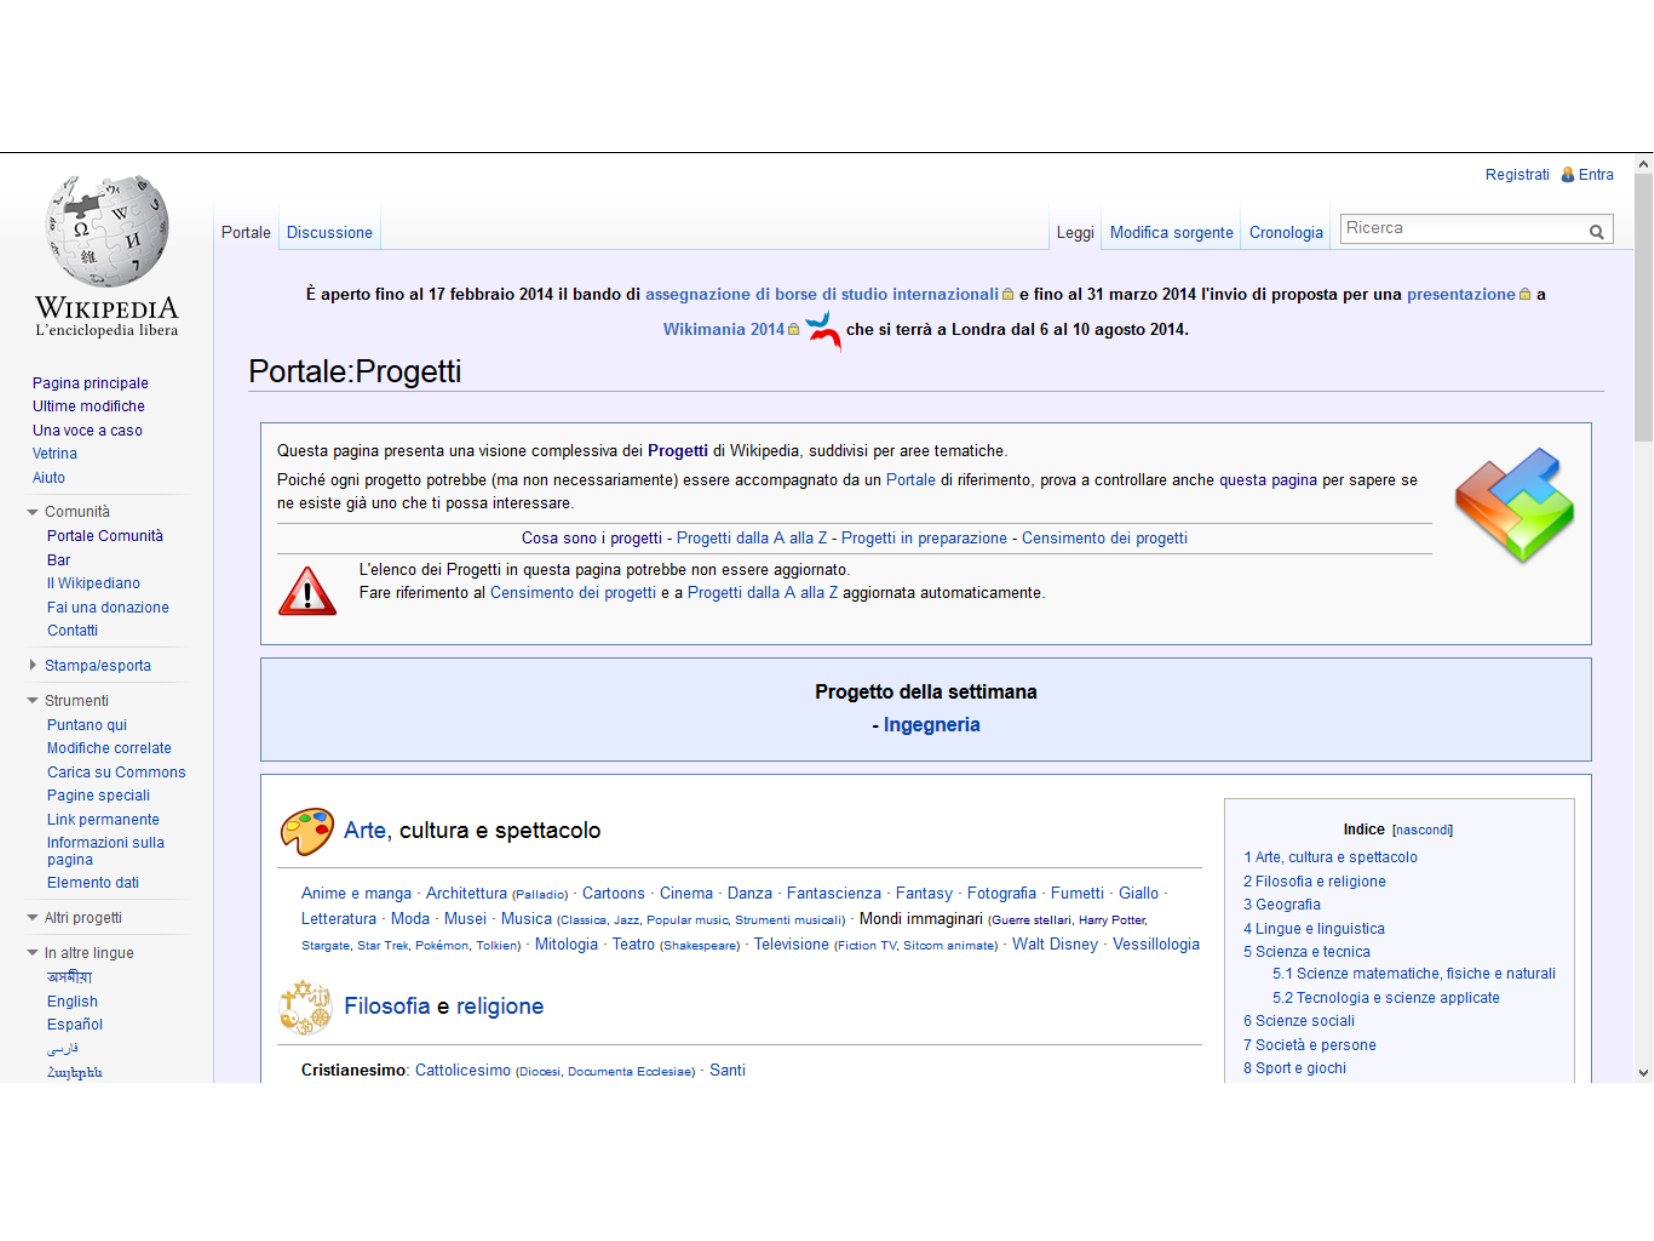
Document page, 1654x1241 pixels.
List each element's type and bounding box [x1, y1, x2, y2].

picture [0, 152, 1654, 1083]
